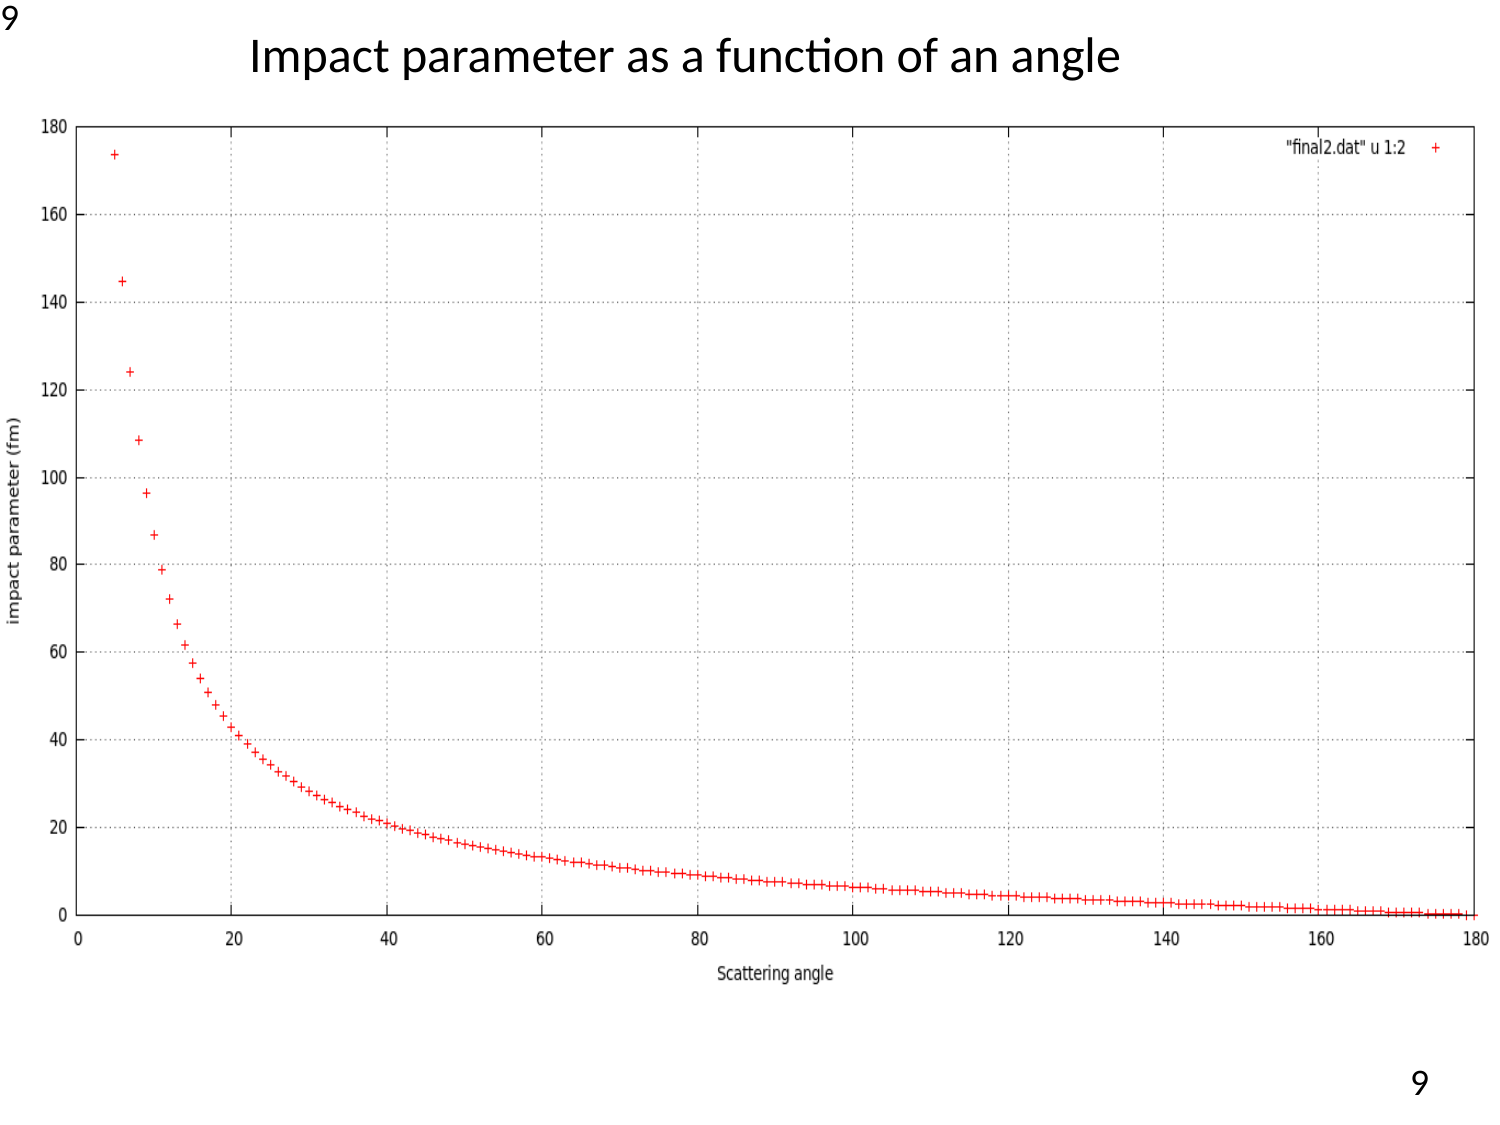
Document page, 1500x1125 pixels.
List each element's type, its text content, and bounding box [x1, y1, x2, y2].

picture [0, 104, 1500, 991]
text_box Impact parameter as a function of an angle [234, 15, 1137, 90]
